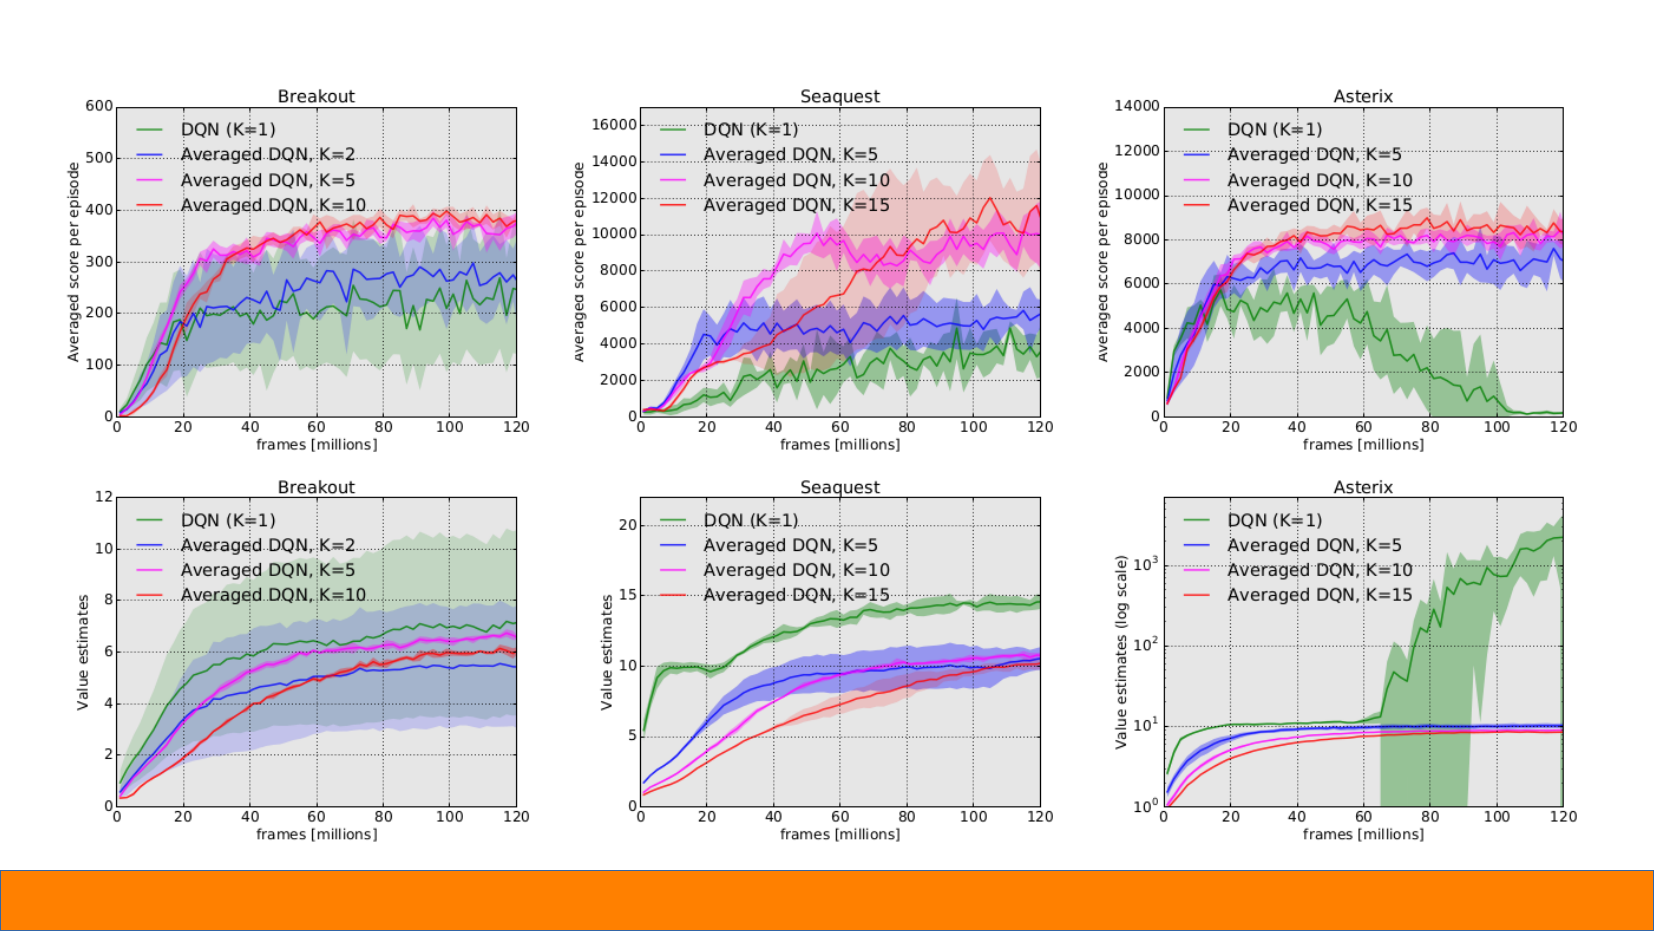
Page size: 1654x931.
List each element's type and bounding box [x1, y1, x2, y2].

text_box [0, 870, 1654, 931]
picture [37, 67, 1617, 863]
